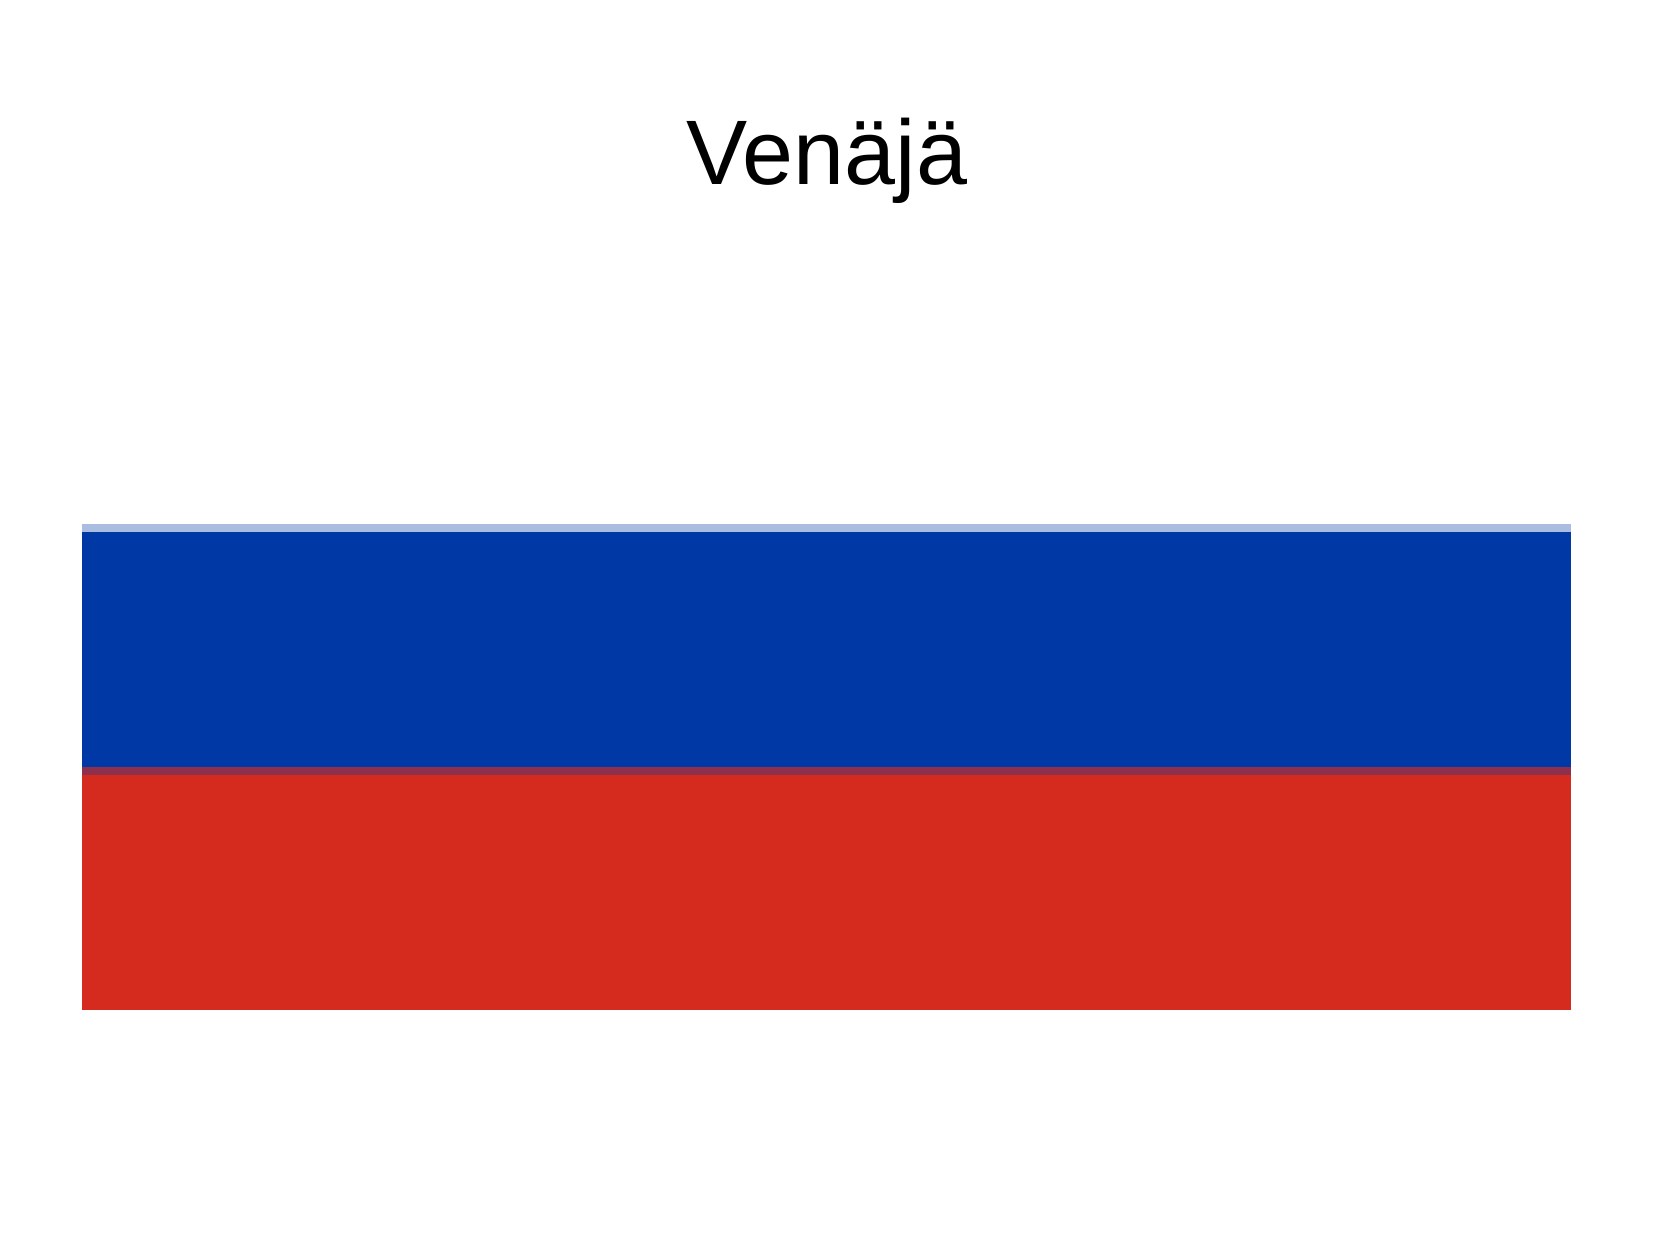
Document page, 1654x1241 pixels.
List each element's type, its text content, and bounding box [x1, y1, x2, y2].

title Venäjä [82, 49, 1571, 257]
picture [82, 290, 1571, 1010]
